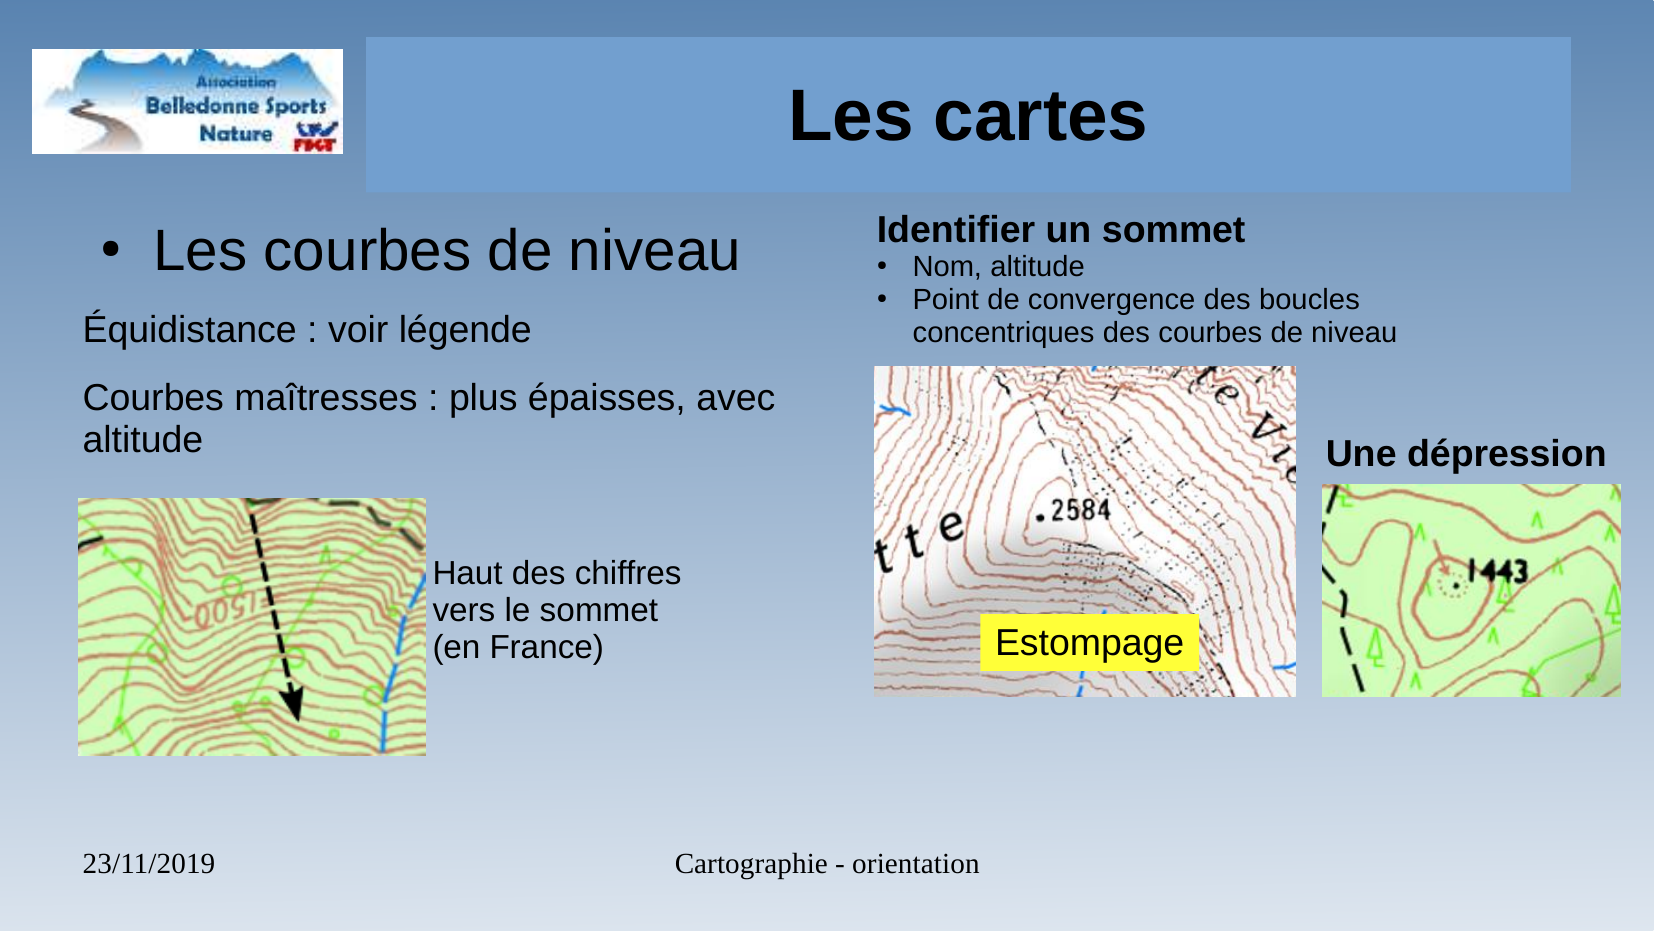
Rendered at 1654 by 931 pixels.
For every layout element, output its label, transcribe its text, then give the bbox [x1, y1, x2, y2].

picture [874, 366, 1296, 697]
text_box Une dépression [1311, 425, 1622, 483]
picture [32, 49, 343, 154]
picture [1322, 484, 1621, 697]
text_box Haut des chiffres vers le sommet (en France) [417, 547, 697, 674]
list Les courbes de niveau Équidistance : voir légende Courbes maîtresses : plus épaisses, avec altitude [82, 217, 809, 475]
text_box Identifier un sommet Nom, altitude Point de convergence des boucles concentriques des courbes de niveau [862, 200, 1489, 389]
text_box Estompage [980, 614, 1200, 671]
picture [78, 498, 426, 756]
title Les cartes [366, 37, 1571, 193]
